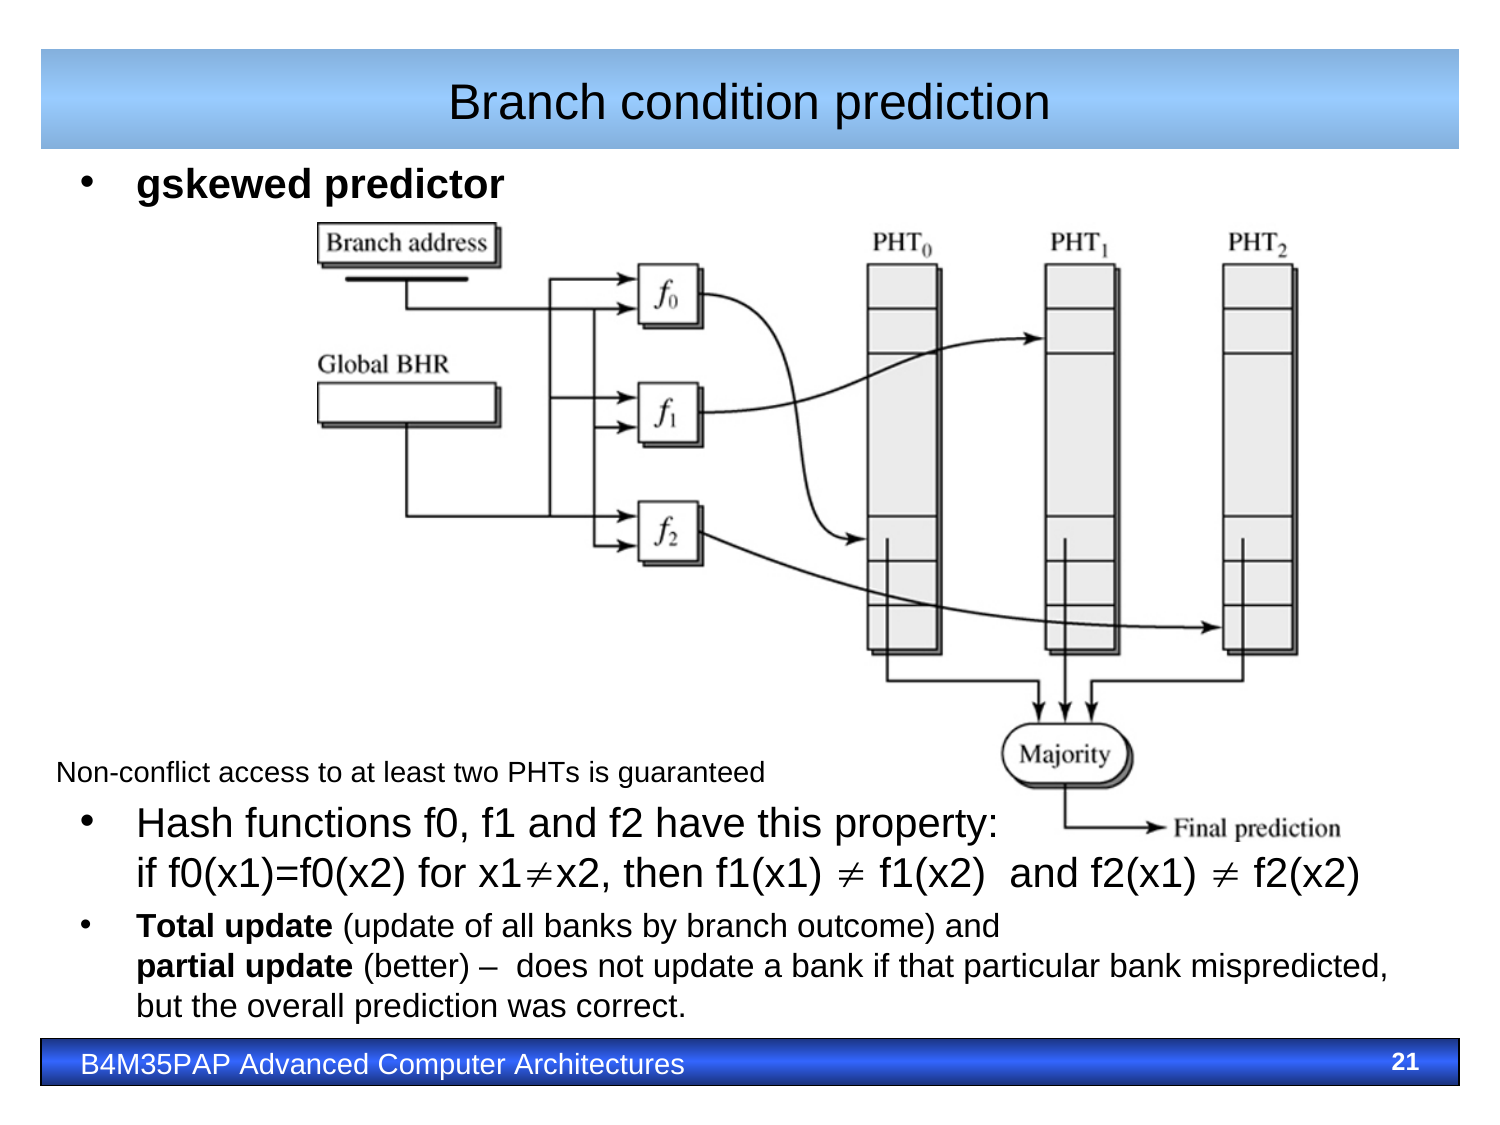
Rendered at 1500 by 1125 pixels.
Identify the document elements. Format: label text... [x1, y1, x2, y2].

list Hash functions f0, f1 and f2 have this property: if f0(x1)=f0(x2) for x1x2, then f1(x1)  f1(x2) and f2(x1)  f2(x2) Total update (update of all banks by branch outcome) and partial update (better) – does not update a bank if that particular bank mispredicted, but the overall prediction was correct. [64, 727, 1436, 1080]
picture [317, 291, 1341, 727]
text_box Non-conflict access to at least two PHTs is guaranteed [41, 745, 64, 796]
list gskewed predictor [64, 149, 1436, 291]
title Branch condition prediction [41, 49, 1459, 149]
